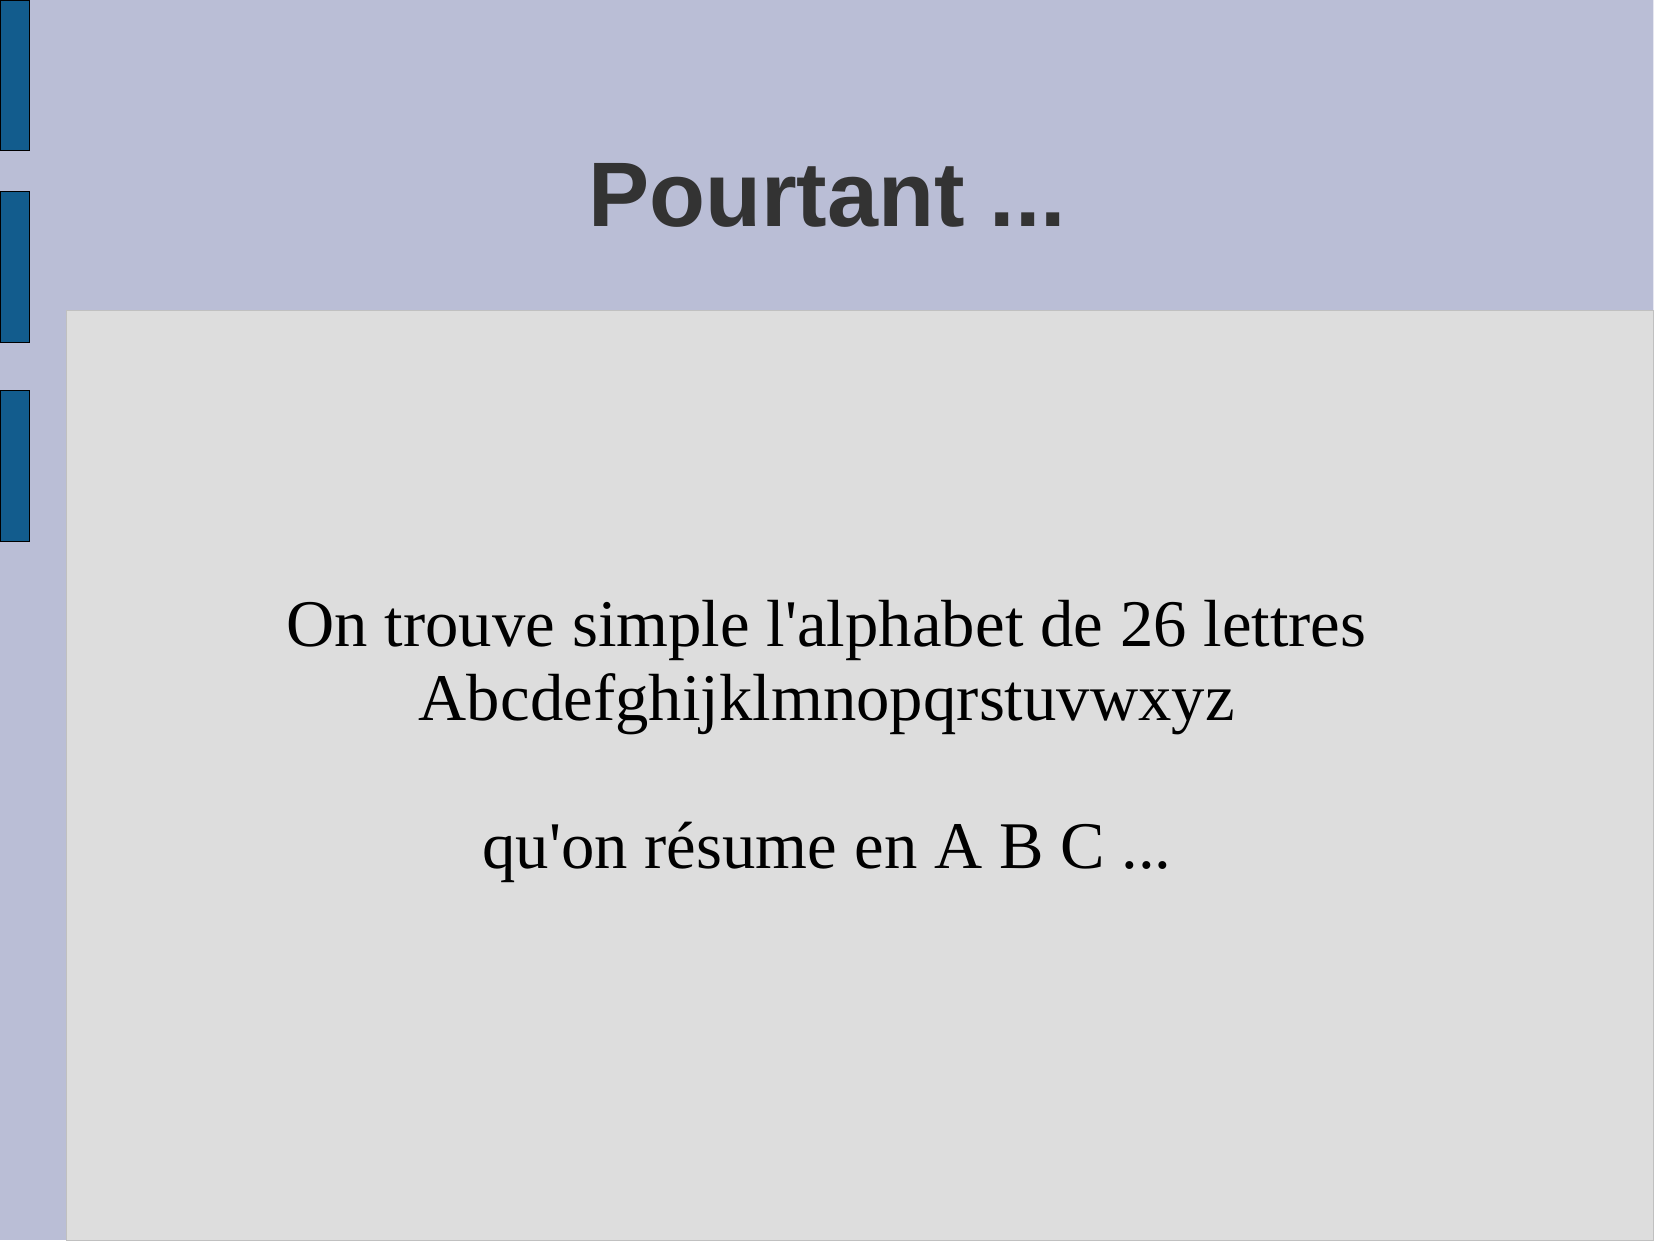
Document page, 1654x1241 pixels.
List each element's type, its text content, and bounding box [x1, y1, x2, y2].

title Pourtant ... [121, 98, 1534, 291]
subtitle On trouve simple l'alphabet de 26 lettres Abcdefghijklmnopqrstuvwxyz qu'on résume en A B C ... [121, 352, 1534, 1119]
